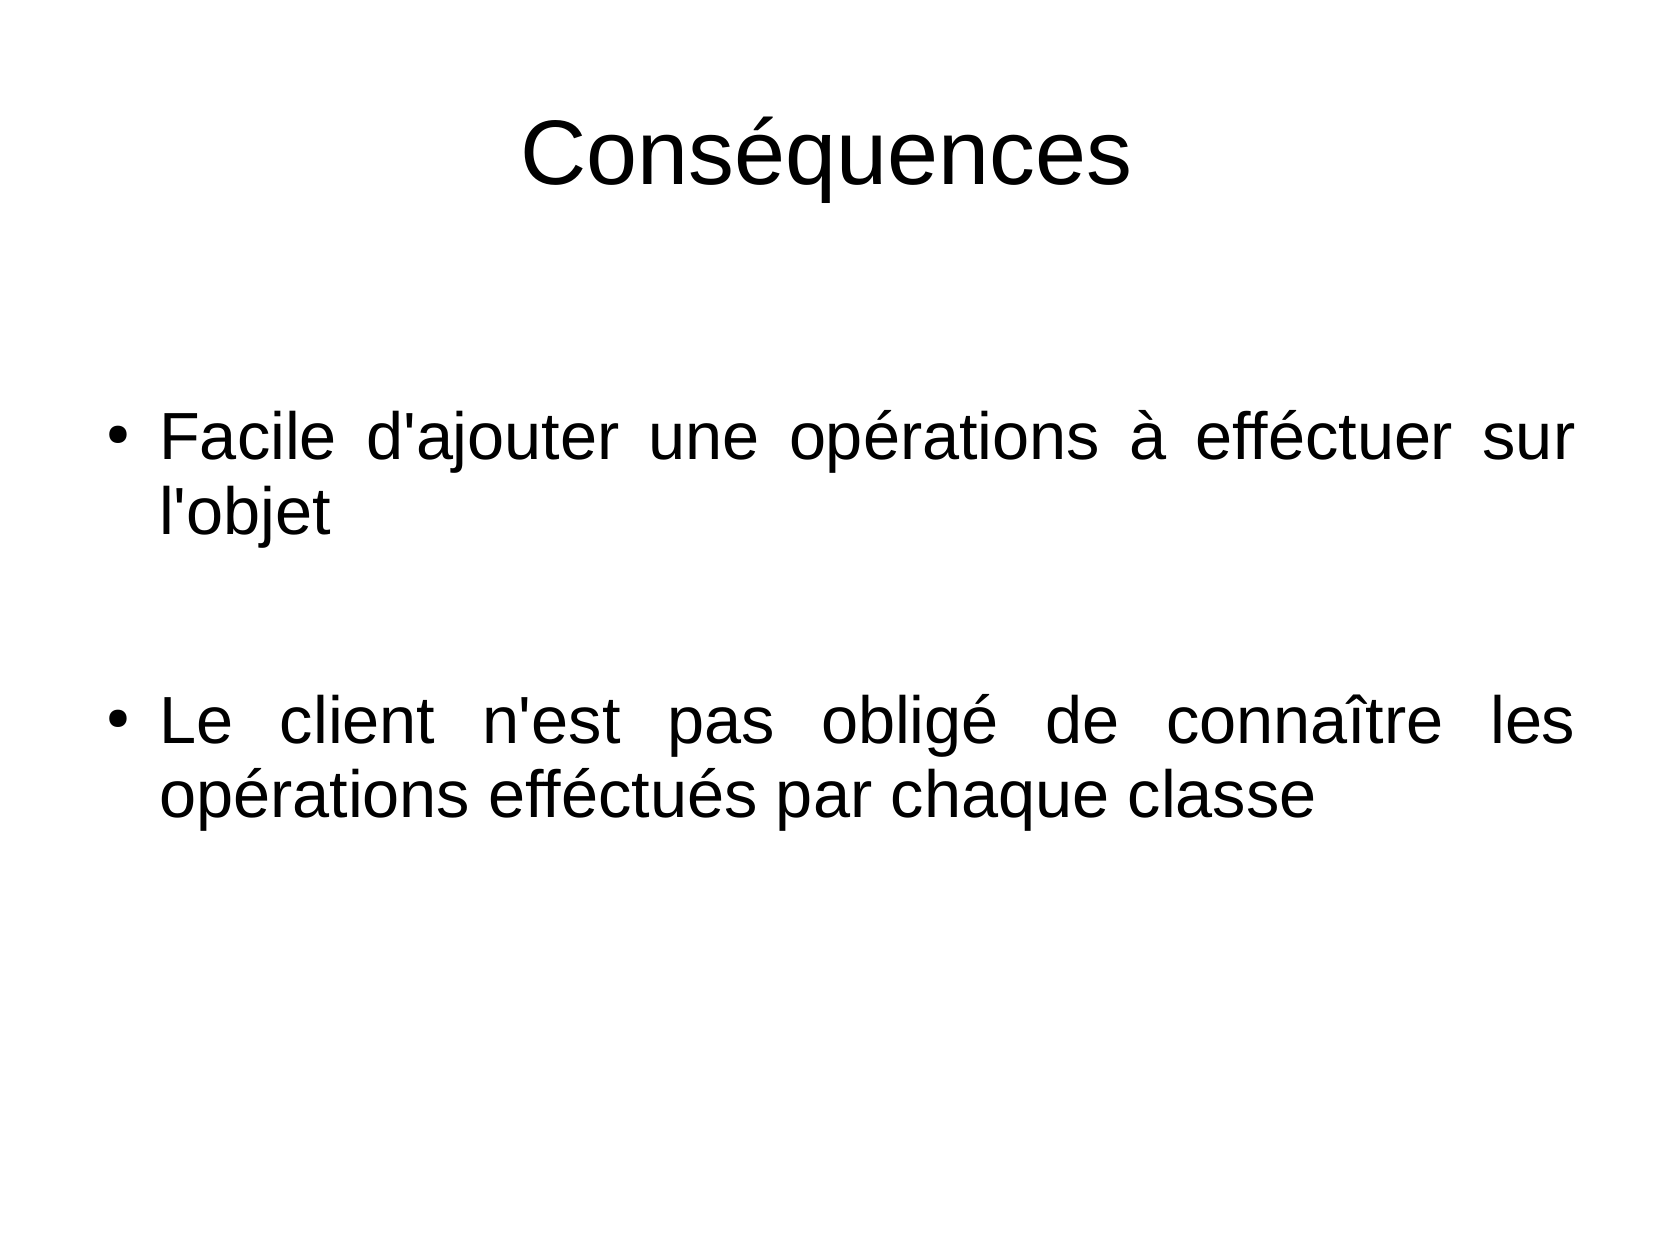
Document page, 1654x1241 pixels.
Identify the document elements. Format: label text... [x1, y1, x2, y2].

list Facile d'ajouter une opérations à efféctuer sur l'objet Le client n'est pas obligé de connaître les opérations efféctués par chaque classe [88, 295, 1577, 1114]
title Conséquences [82, 49, 1571, 257]
